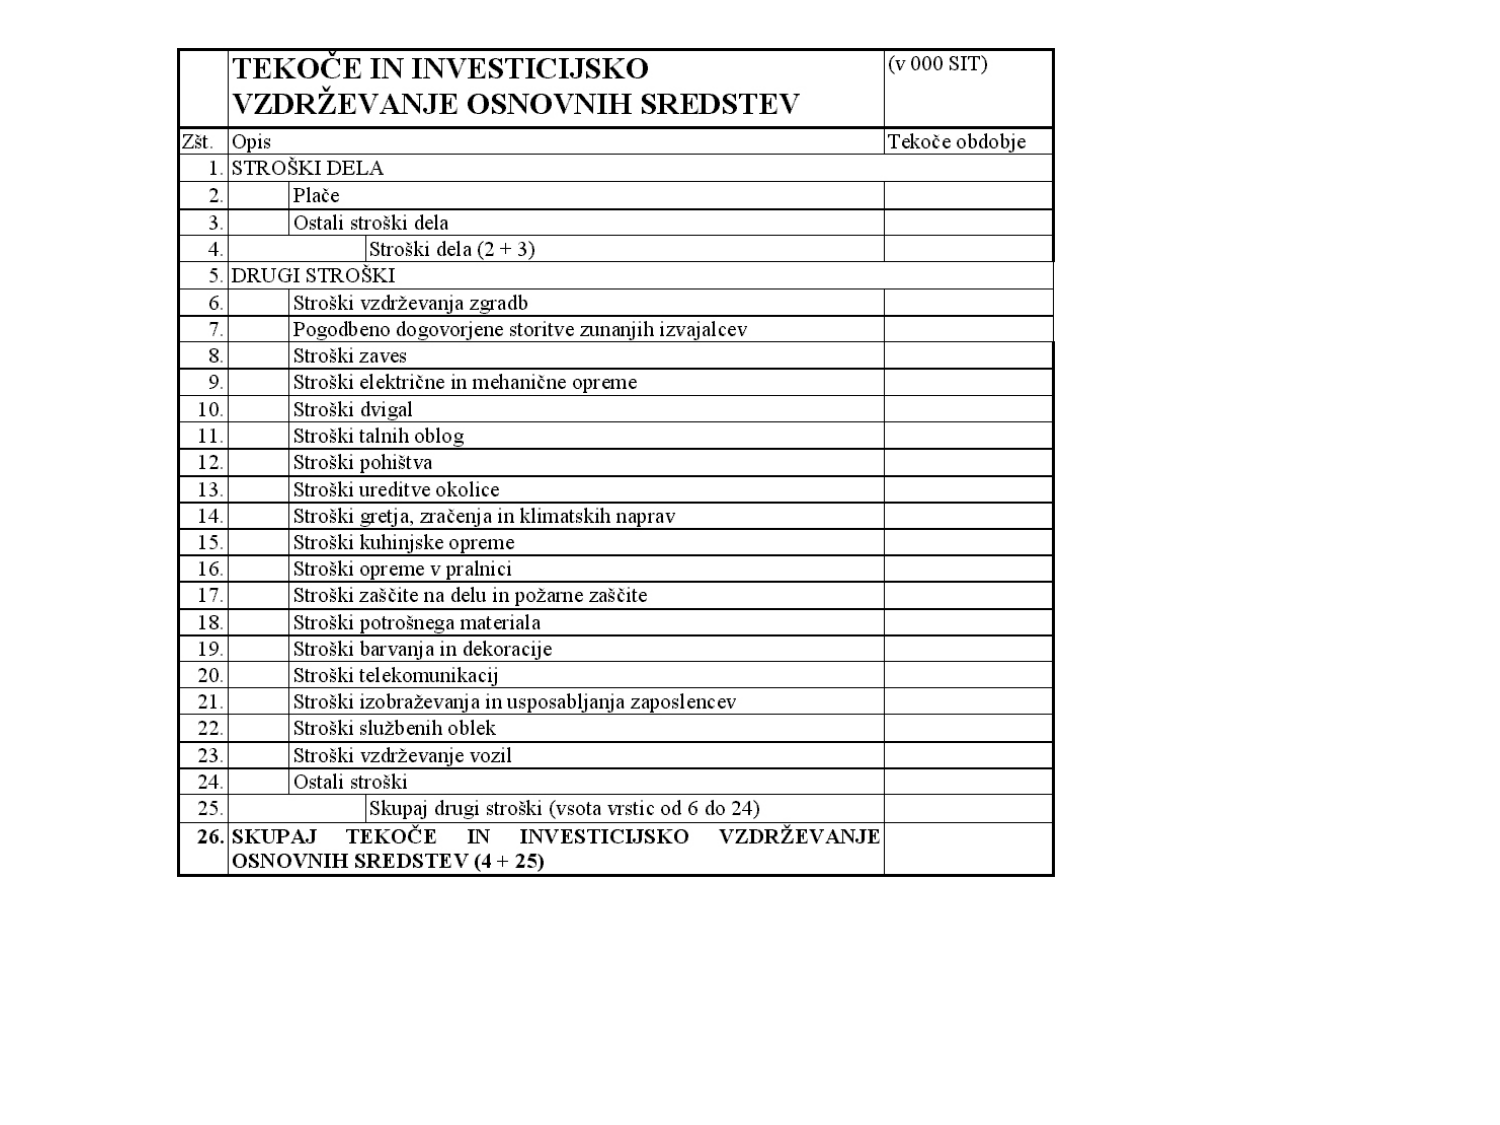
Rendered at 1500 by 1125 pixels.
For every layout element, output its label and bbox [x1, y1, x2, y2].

picture [175, 46, 1059, 879]
